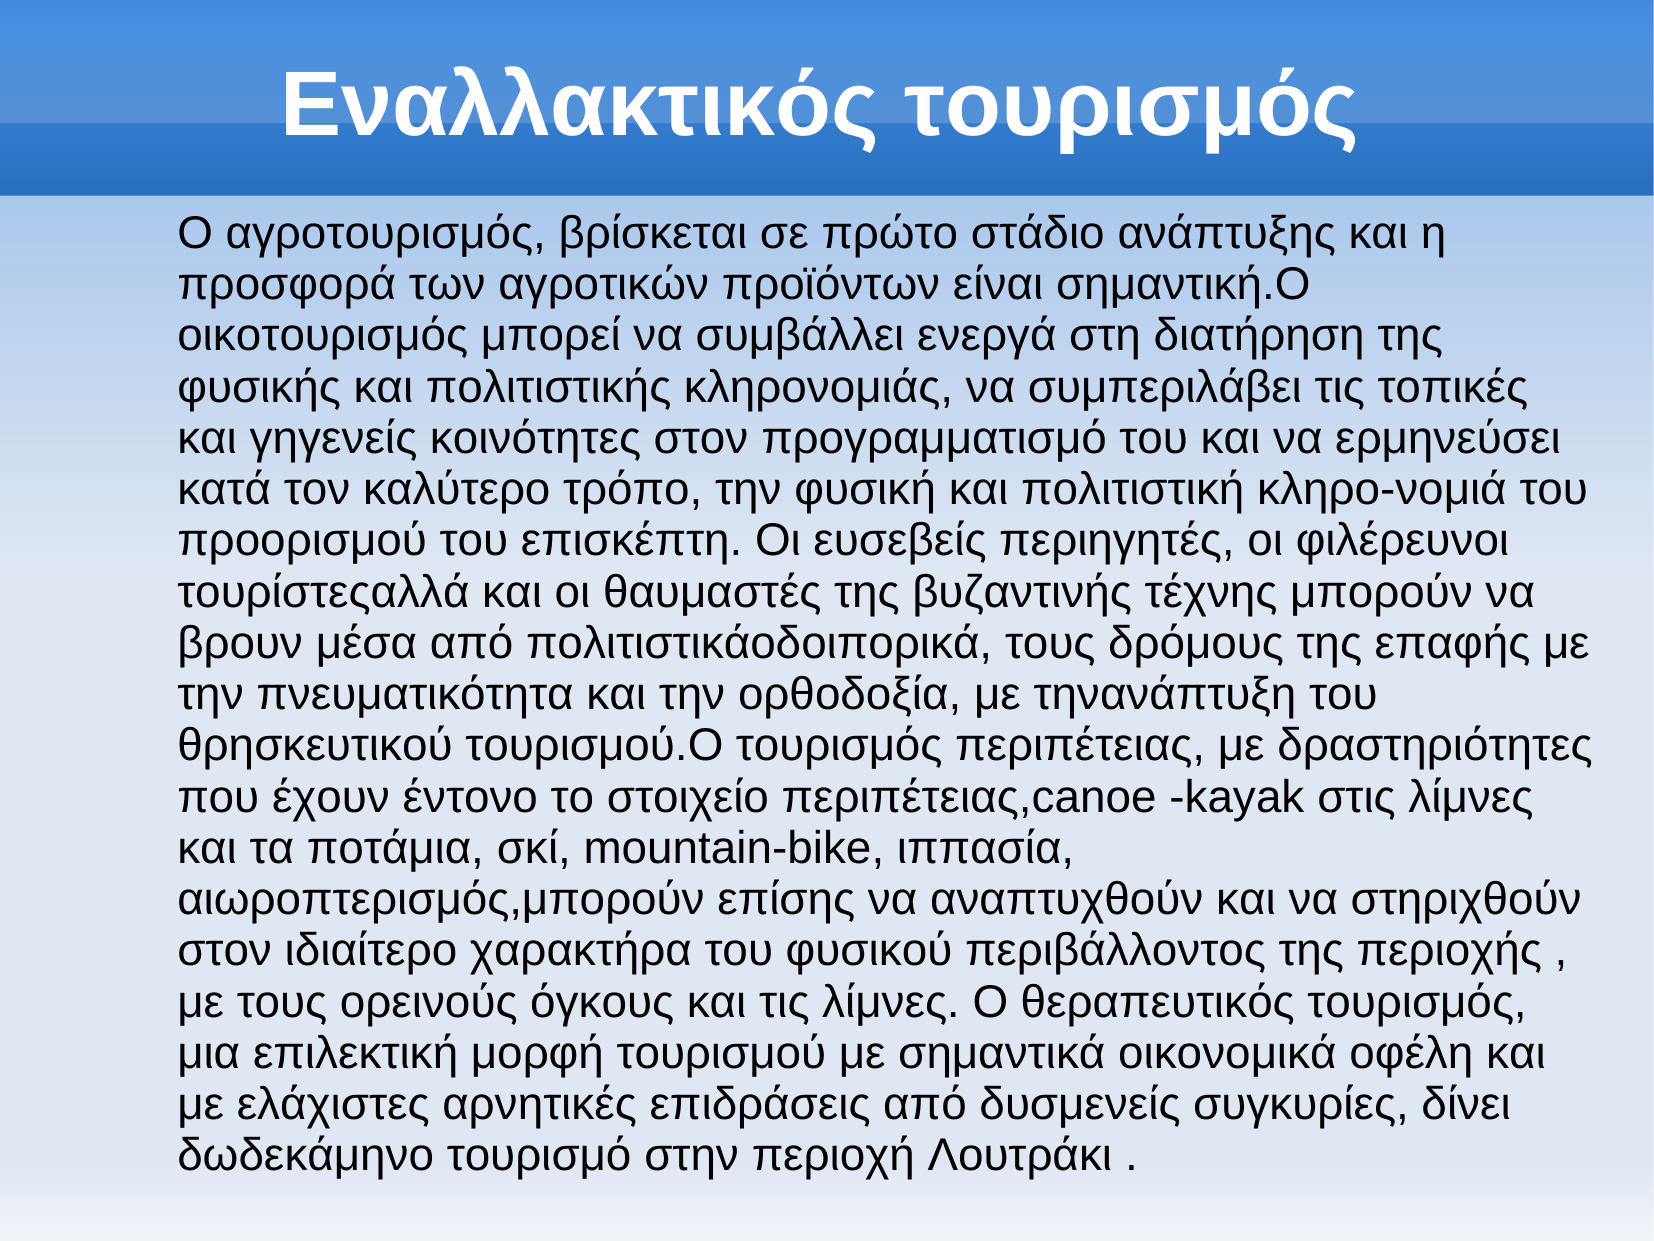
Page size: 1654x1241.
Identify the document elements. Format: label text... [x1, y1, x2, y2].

picture [0, 0, 1654, 1241]
list Ο αγροτουρισμός, βρίσκεται σε πρώτο στάδιο ανάπτυξης και η προσφορά των αγροτικών προϊόντων είναι σημαντική.Ο οικοτουρισμός μπορεί να συμβάλλει ενεργά στη διατήρηση της φυσικής και πολιτιστικής κληρονομιάς, να συμπεριλάβει τις τοπικές και γηγενείς κοινότητες στον προγραμματισμό του και να ερμηνεύσει κατά τον καλύτερο τρόπο, την φυσική και πολιτιστική κληρο-νομιά του προορισμού του επισκέπτη. Οι ευσεβείς περιηγητές, οι φιλέρευνοι τουρίστεςαλλά και οι θαυμαστές της βυζαντινής τέχνης μπορούν να βρουν μέσα από πολιτιστικάοδοιπορικά, τους δρόμους της επαφής με την πνευματικότητα και την ορθοδοξία, με τηνανάπτυξη του θρησκευτικού τουρισμού.Ο τουρισμός περιπέτειας, με δραστηριότητες που έχουν έντονο το στοιχείο περιπέτειας,canoe -kayak στις λίμνες και τα ποτάμια, σκί, mountain-bike, ιππασία, αιωροπτερισμός,μπορούν επίσης να αναπτυχθούν και να στηριχθούν στον ιδιαίτερο χαρακτήρα του φυσικού περιβάλλοντος της περιοχής , με τους ορεινούς όγκους και τις λίμνες. Ο θεραπευτικός τουρισμός, μια επιλεκτική μορφή τουρισμού με σημαντικά οικονομικά οφέλη και με ελάχιστες αρνητικές επιδράσεις από δυσμενείς συγκυρίες, δίνει δωδεκάμηνο τουρισμό στην περιοχή Λουτράκι . [106, 206, 1595, 1181]
title Εναλλακτικός τουρισμός [76, 0, 1565, 208]
